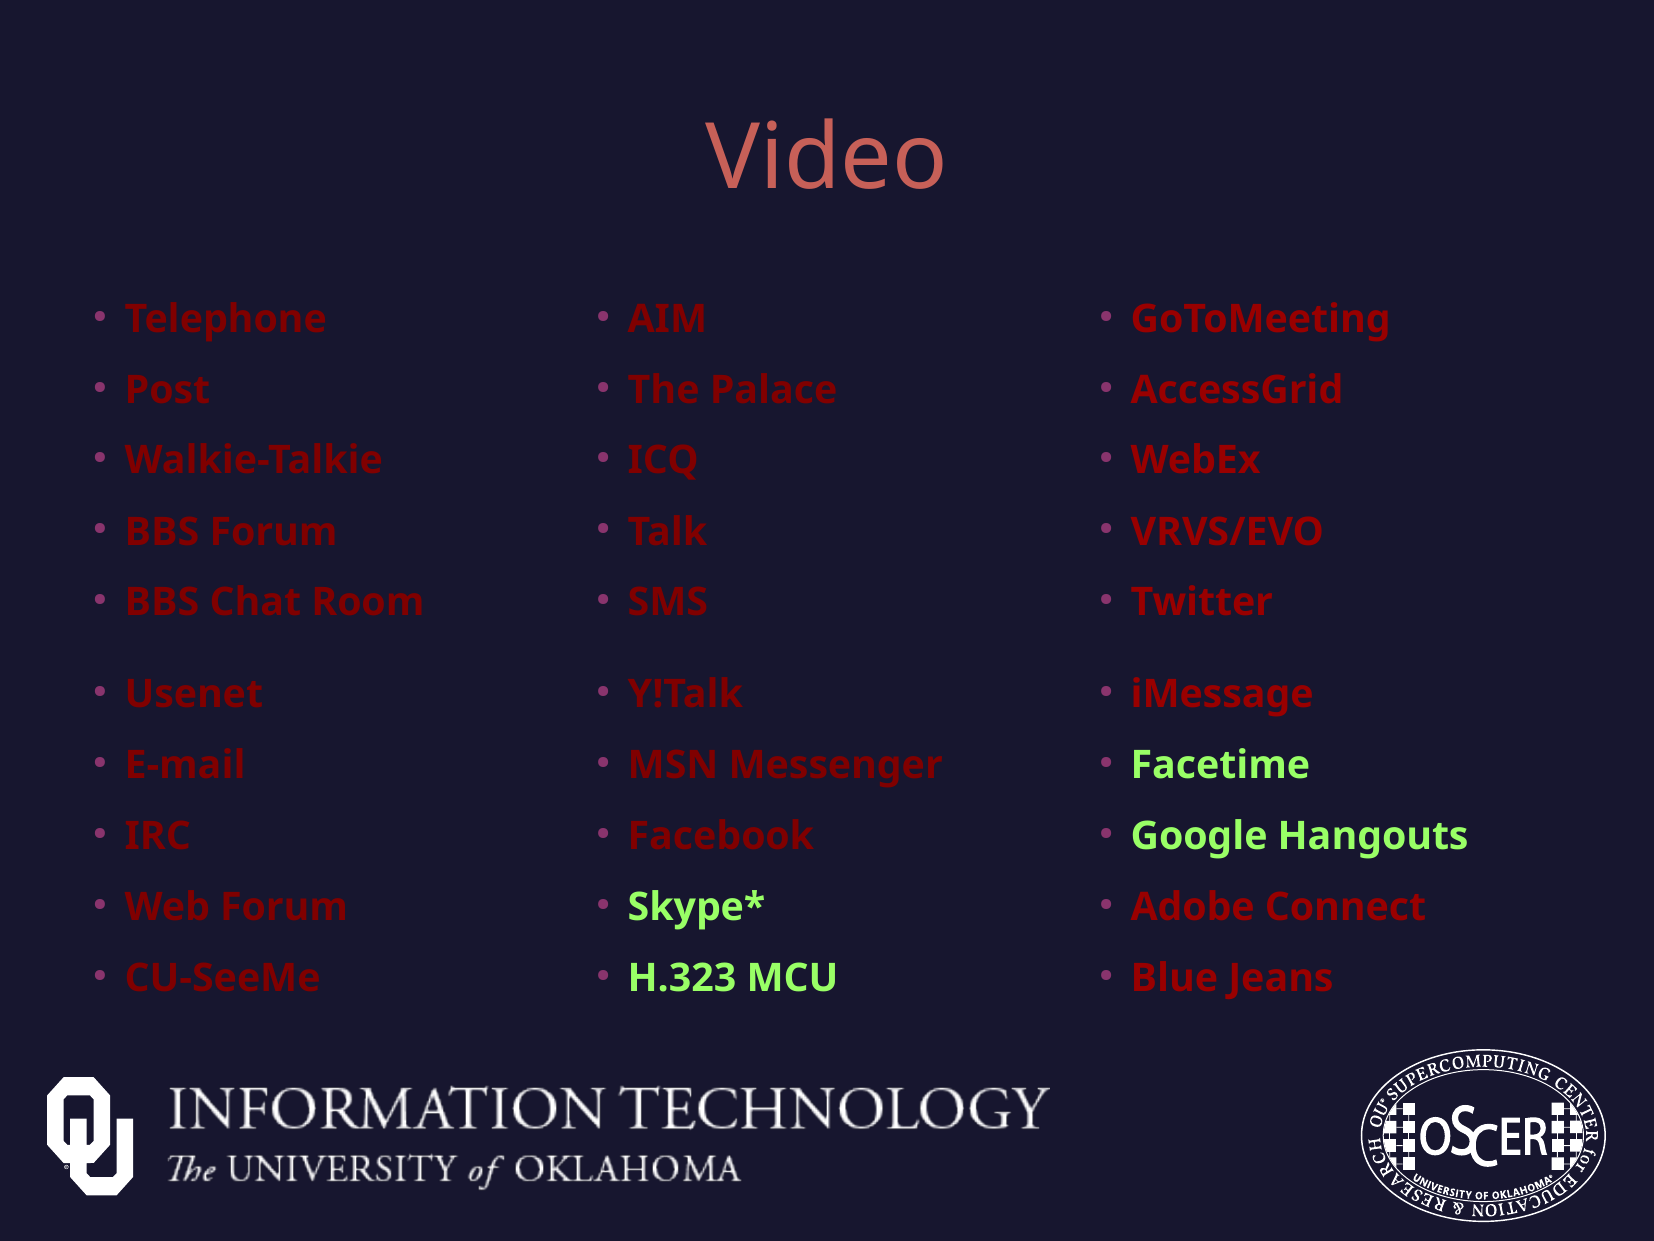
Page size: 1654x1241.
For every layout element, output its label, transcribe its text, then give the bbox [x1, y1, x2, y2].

list iMessage Facetime Google Hangouts Adobe Connect Blue Jeans [1088, 665, 1569, 1009]
list GoToMeeting AccessGrid WebEx VRVS/EVO Twitter [1088, 290, 1569, 634]
list AIM The Palace ICQ Talk SMS [585, 290, 1065, 634]
title Video [82, 49, 1571, 257]
picture [159, 1075, 1050, 1195]
list Telephone Post Walkie-Talkie BBS Forum BBS Chat Room [82, 290, 562, 634]
list Y!Talk MSN Messenger Facebook Skype* H.323 MCU [585, 665, 1065, 1009]
list Usenet E-mail IRC Web Forum CU-SeeMe [82, 665, 562, 1009]
